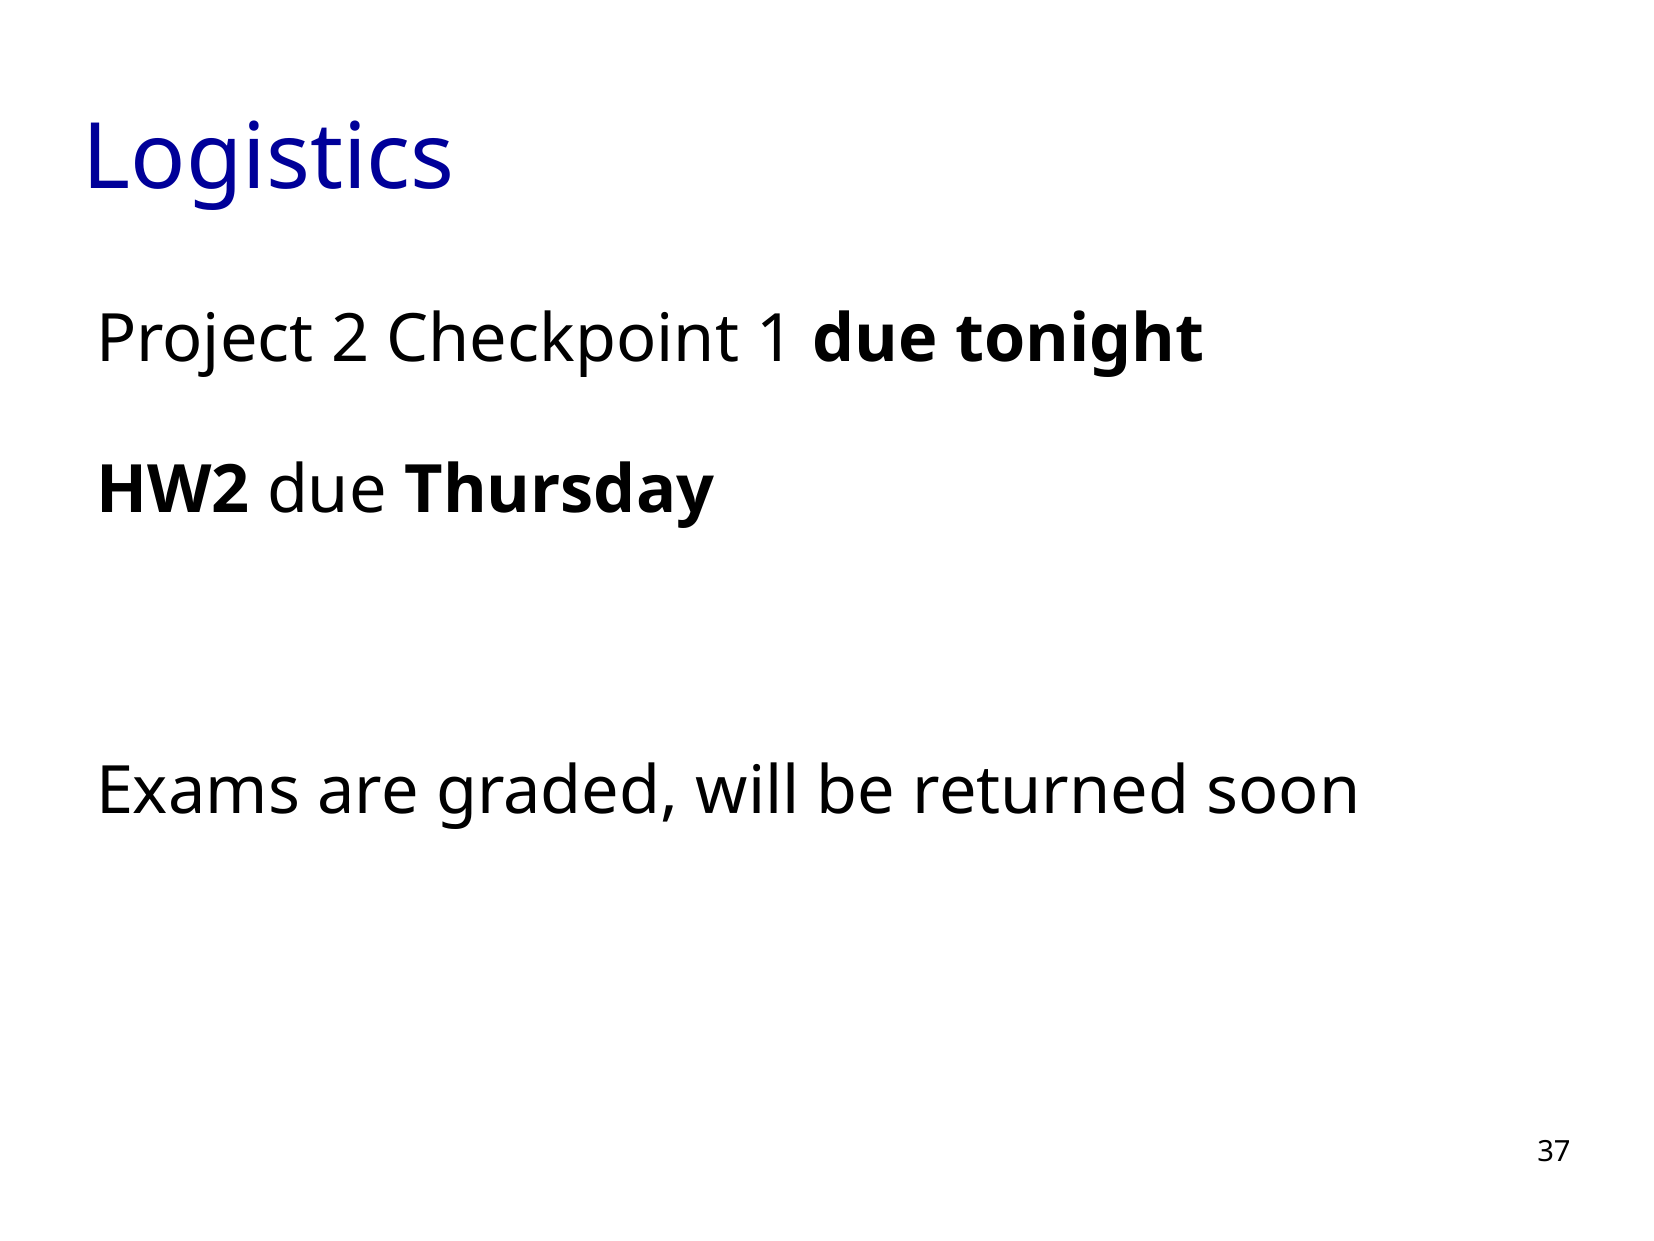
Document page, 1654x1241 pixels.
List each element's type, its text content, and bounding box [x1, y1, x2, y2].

title Logistics [82, 49, 1571, 257]
list Project 2 Checkpoint 1 due tonight HW2 due Thursday Exams are graded, will be returned soon [60, 290, 1571, 1096]
